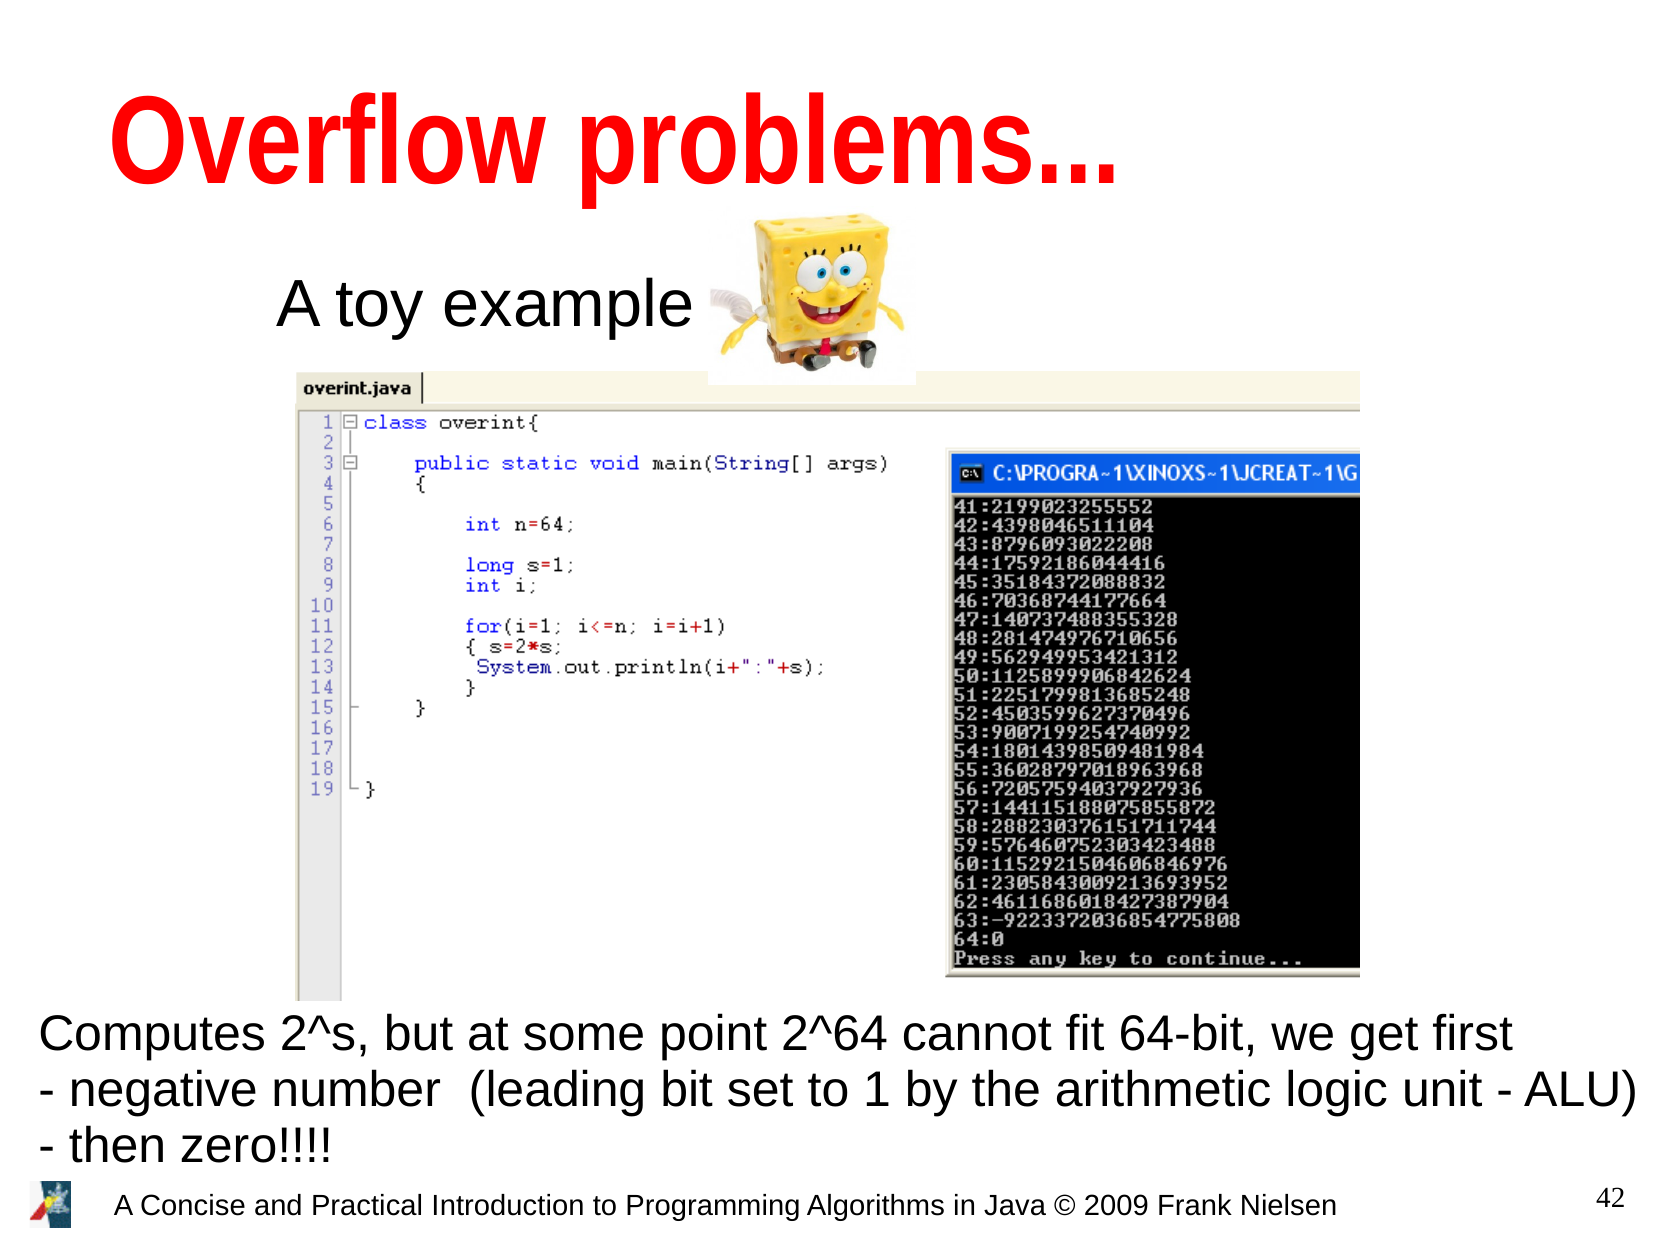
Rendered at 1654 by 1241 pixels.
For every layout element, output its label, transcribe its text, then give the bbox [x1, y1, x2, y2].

text_box Computes 2^s, but at some point 2^64 cannot fit 64-bit, we get first - negative number (leading bit set to 1 by the arithmetic logic unit - ALU) - then zero!!!! [23, 998, 1654, 1181]
text_box Overflow problems... [59, 59, 1625, 218]
picture [295, 206, 1360, 998]
text_box A toy example [261, 258, 708, 349]
picture [29, 1181, 71, 1228]
